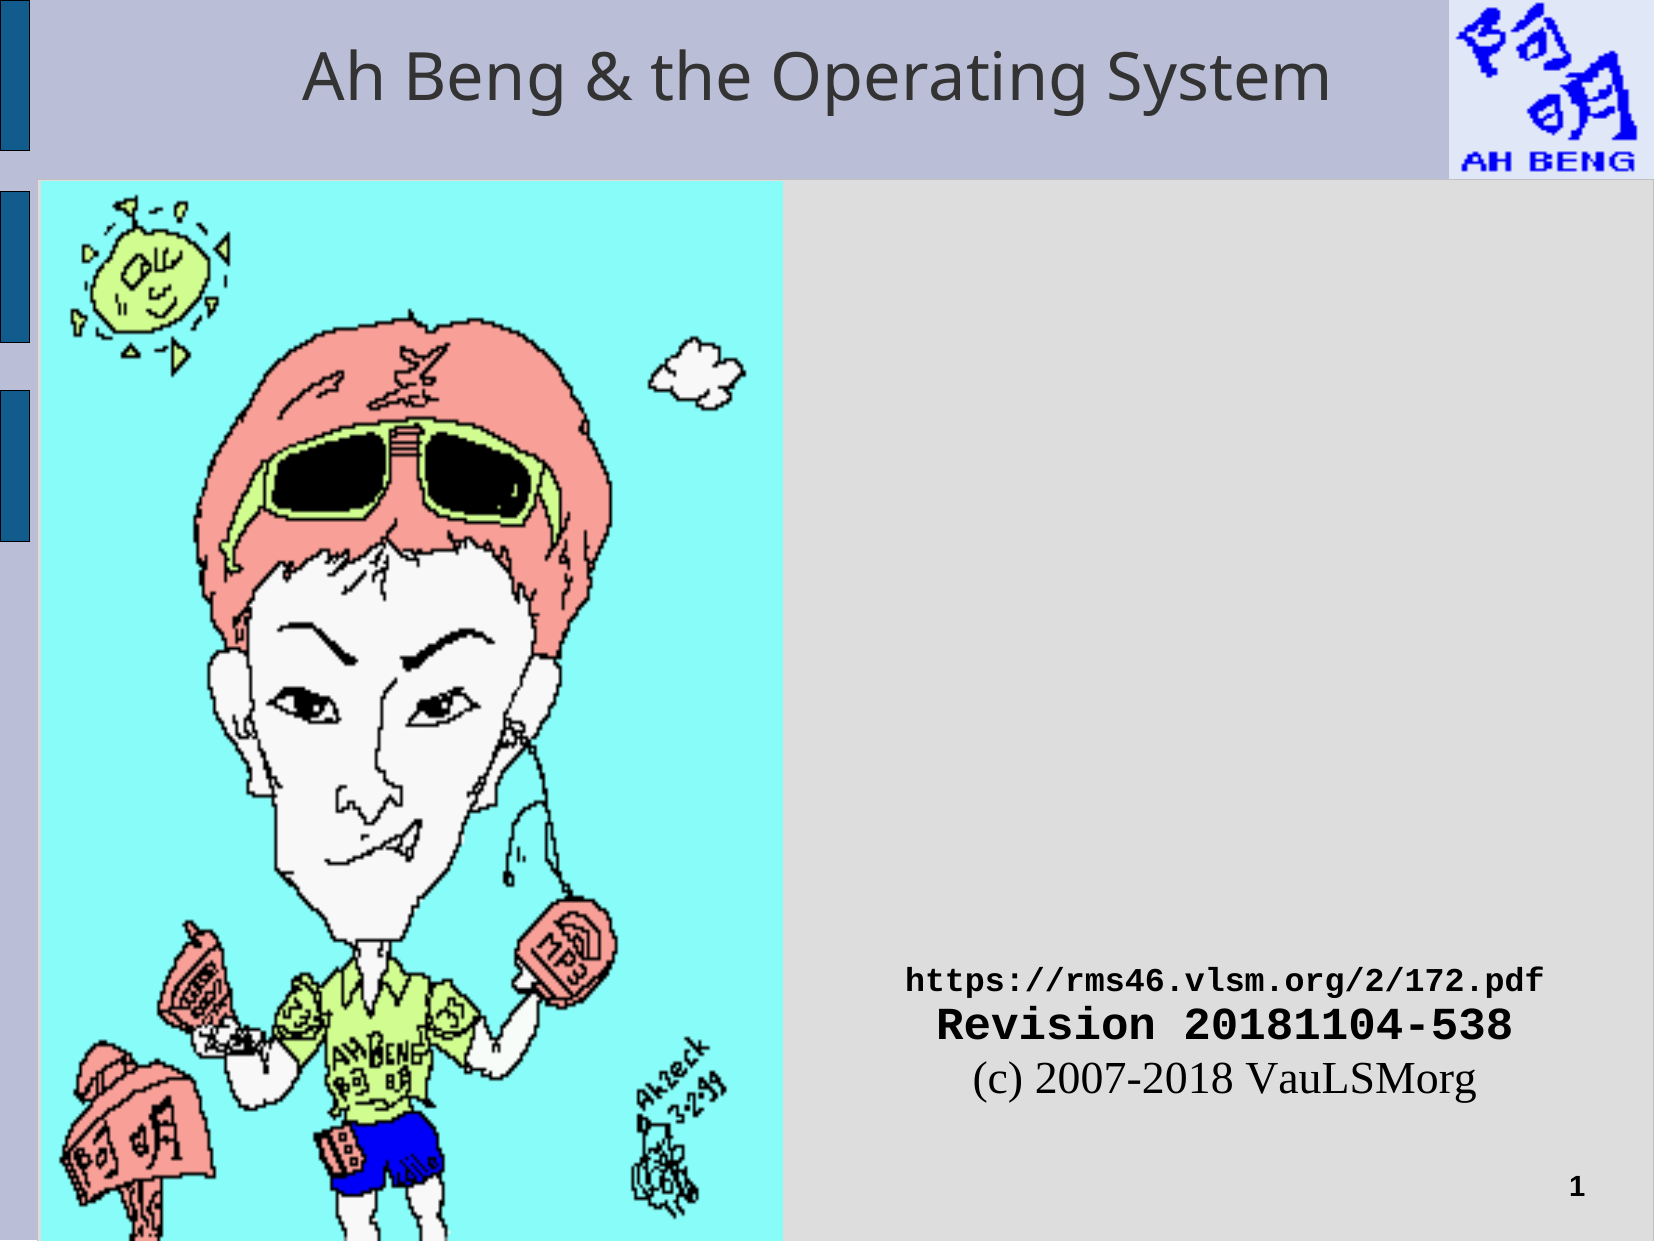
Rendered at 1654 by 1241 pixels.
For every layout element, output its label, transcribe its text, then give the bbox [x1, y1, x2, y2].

picture [1449, 0, 1654, 179]
title Ah Beng & the Operating System [112, 0, 1525, 151]
subtitle https://rms46.vlsm.org/2/172.pdf Revision 20181104-538 (c) 2007-2018 VauLSMorg [813, 847, 1637, 1146]
picture [41, 181, 783, 1241]
